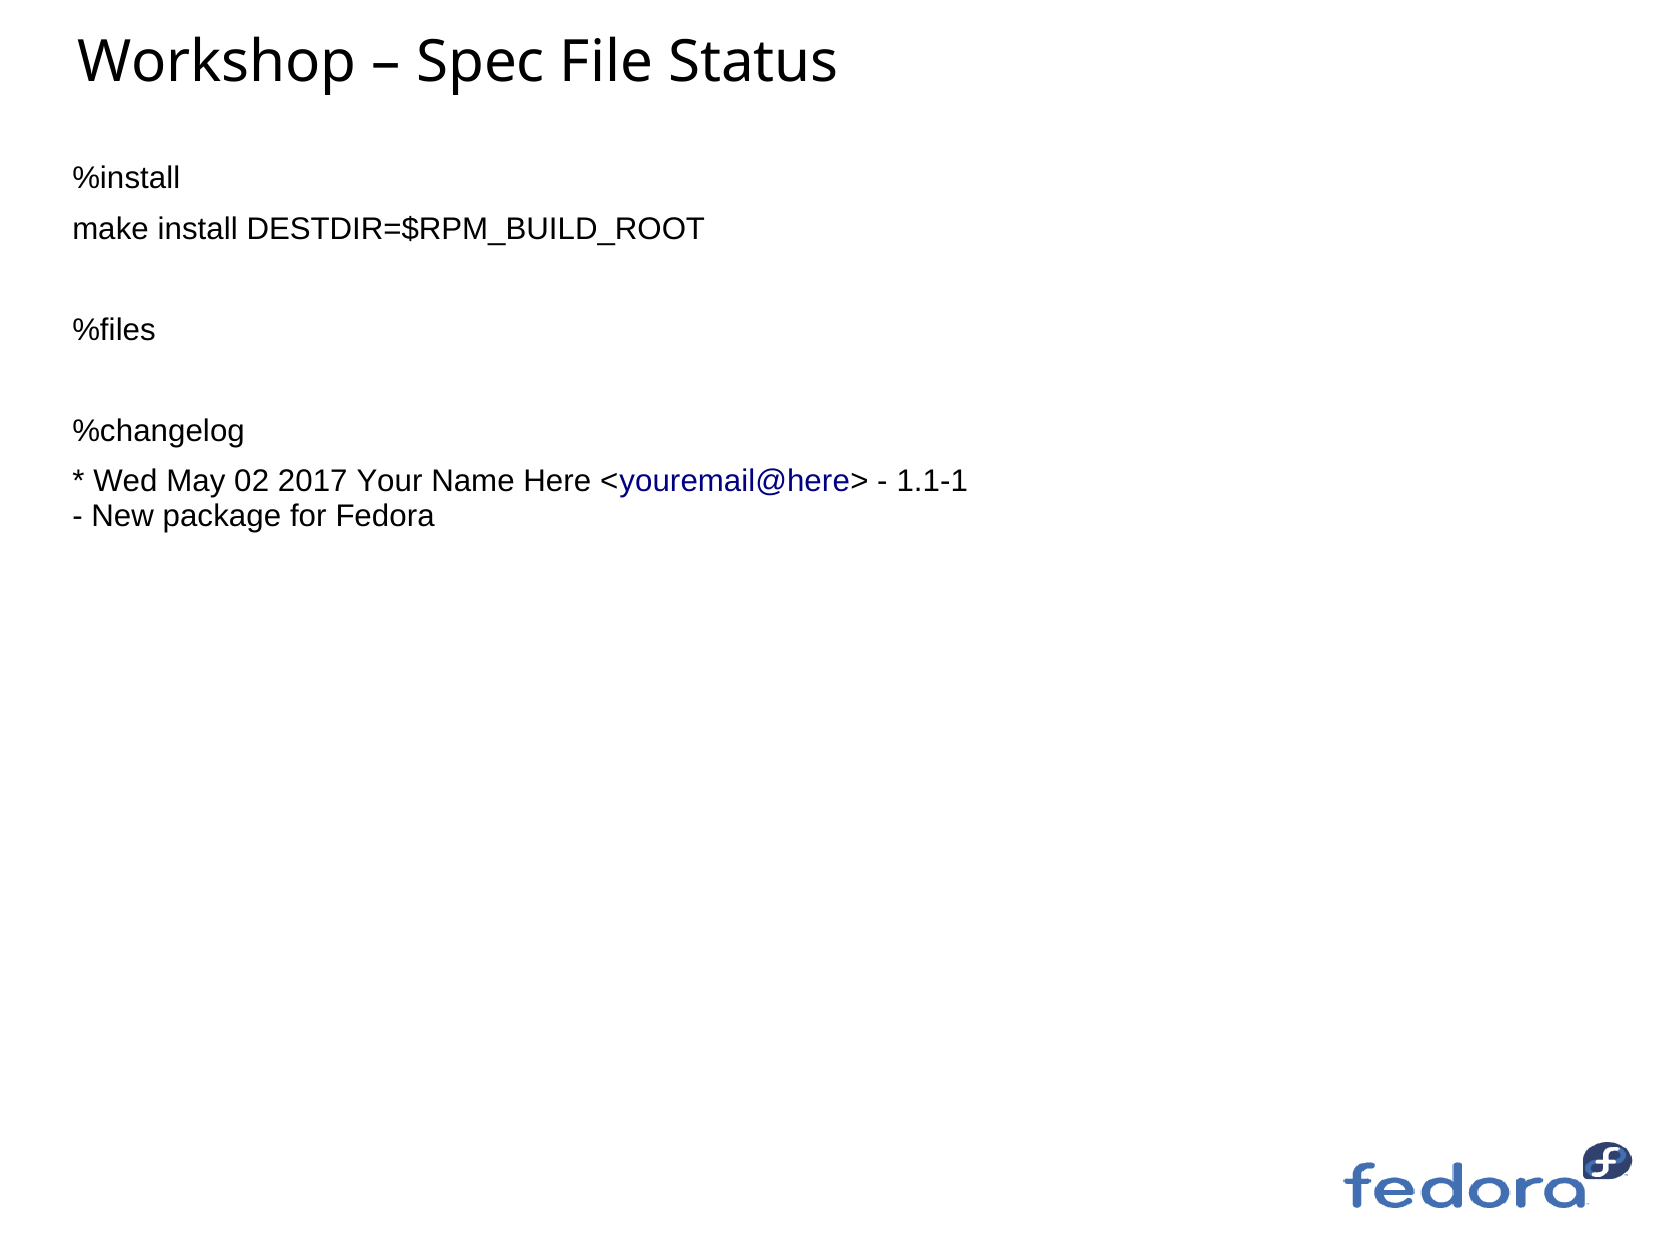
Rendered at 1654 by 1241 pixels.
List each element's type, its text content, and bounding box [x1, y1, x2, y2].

picture [1332, 1124, 1651, 1227]
title Workshop – Spec File Status [77, 0, 1509, 109]
list %install make install DESTDIR=$RPM_BUILD_ROOT %files %changelog * Wed May 02 2017 Your Name Here <youremail@here> - 1.1-1 - New package for Fedora [72, 109, 1592, 1027]
